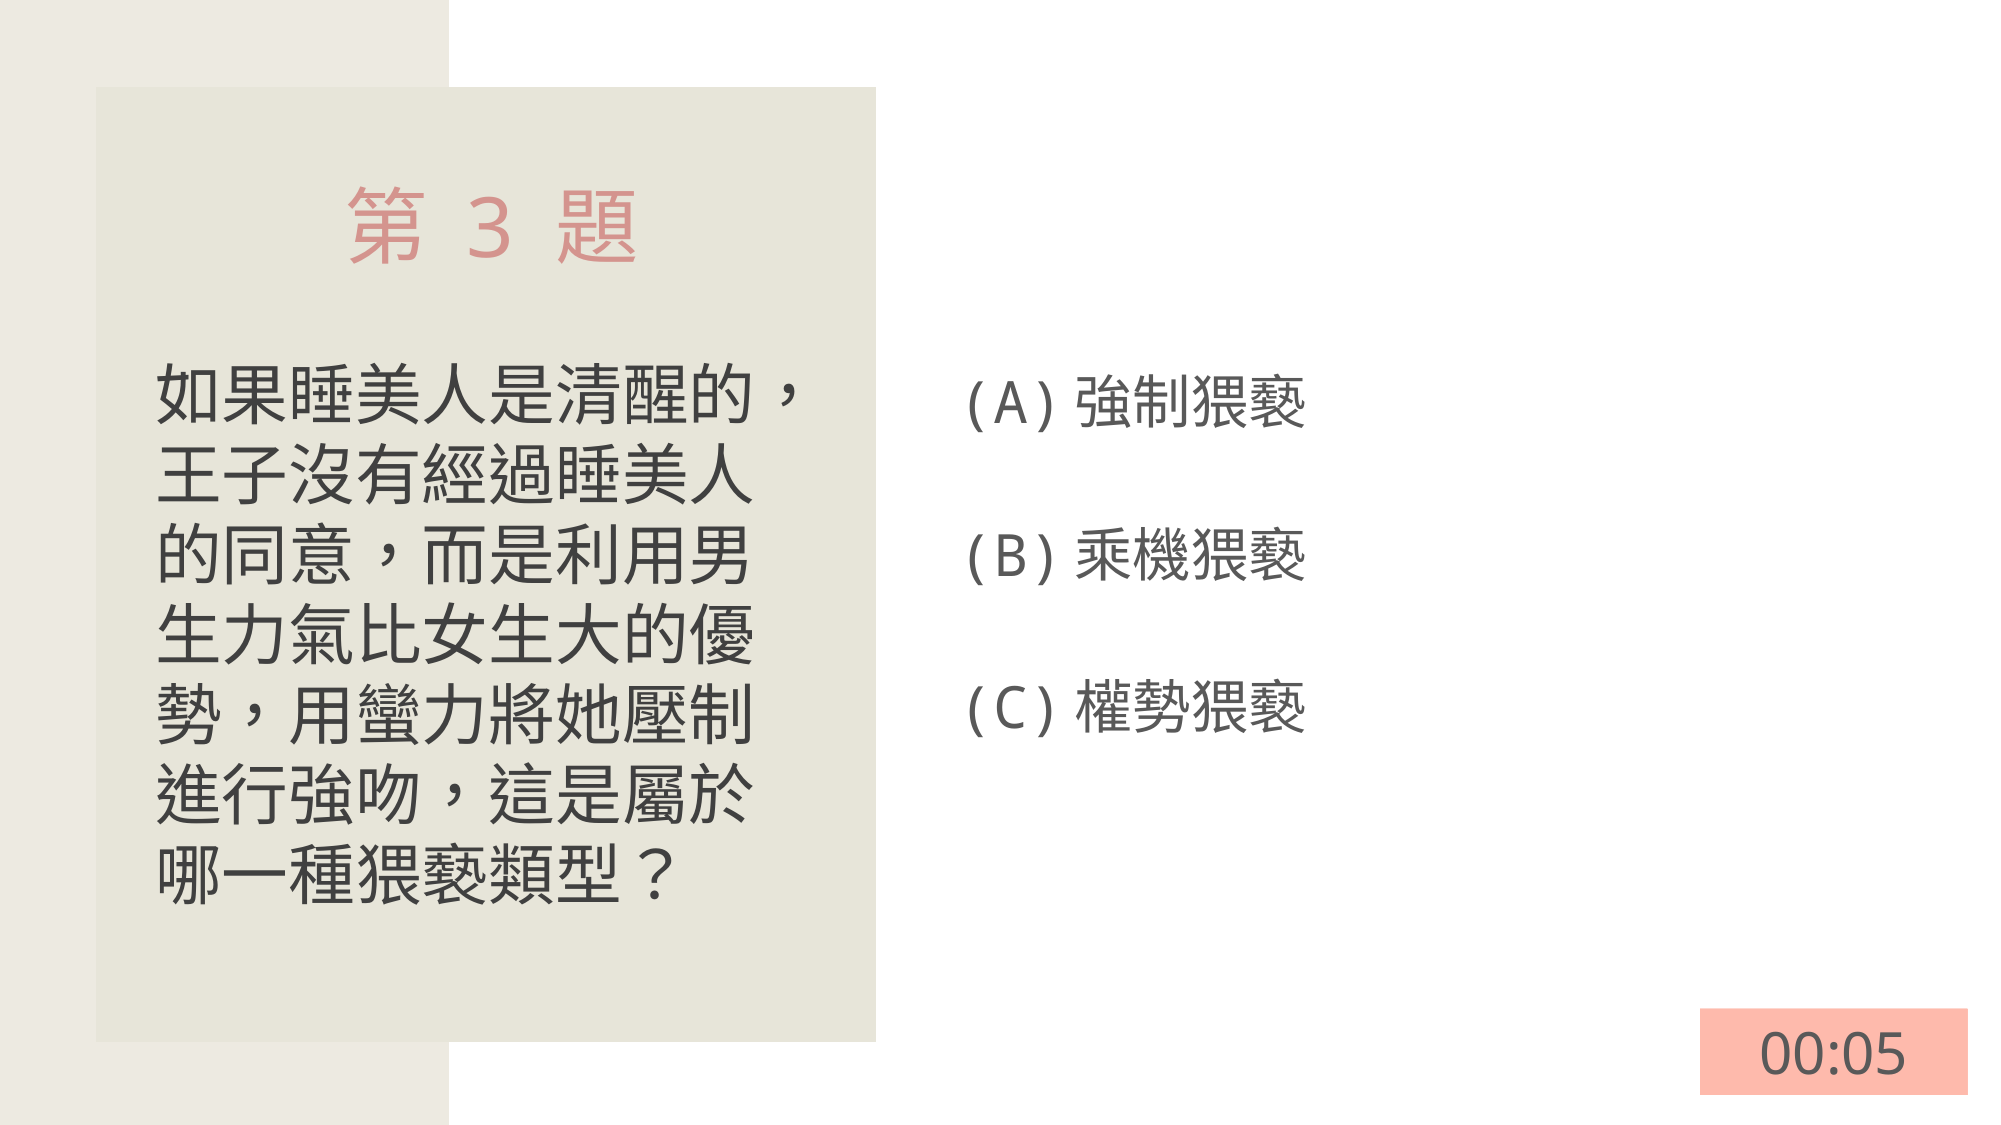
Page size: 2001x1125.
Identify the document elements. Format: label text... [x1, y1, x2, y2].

text_box 第 3 題 [285, 165, 698, 282]
text_box 強制猥褻 [1059, 357, 1527, 444]
text_box 權勢猥褻 [1059, 662, 1527, 749]
text_box 乘機猥褻 [1059, 510, 1527, 597]
text_box (B) [943, 510, 1059, 597]
text_box (C) [943, 662, 1059, 749]
text_box 如果睡美人是清醒的，王子沒有經過睡美人的同意，而是利用男生力氣比女生大的優勢，用蠻力將她壓制進行強吻，這是屬於哪一種猥褻類型？ [140, 342, 804, 924]
text_box 00:05 [1700, 1008, 1968, 1095]
text_box (A) [943, 357, 1059, 444]
